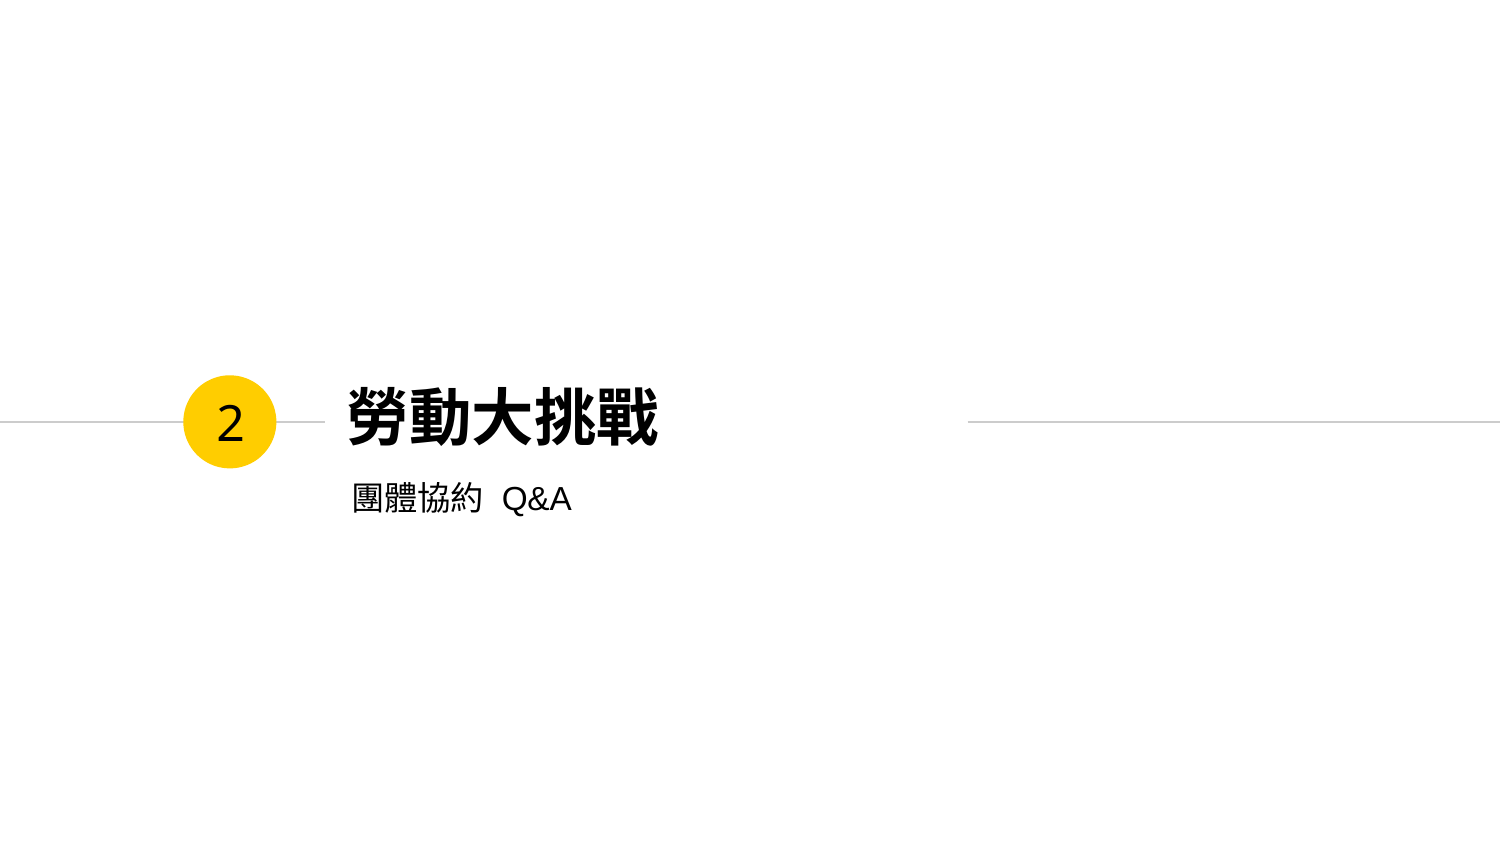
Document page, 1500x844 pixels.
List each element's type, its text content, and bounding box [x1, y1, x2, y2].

title 勞動大挑戰 [331, 277, 954, 469]
text_box 團體協約 Q&A [336, 469, 1223, 525]
text_box 2 [186, 375, 276, 469]
